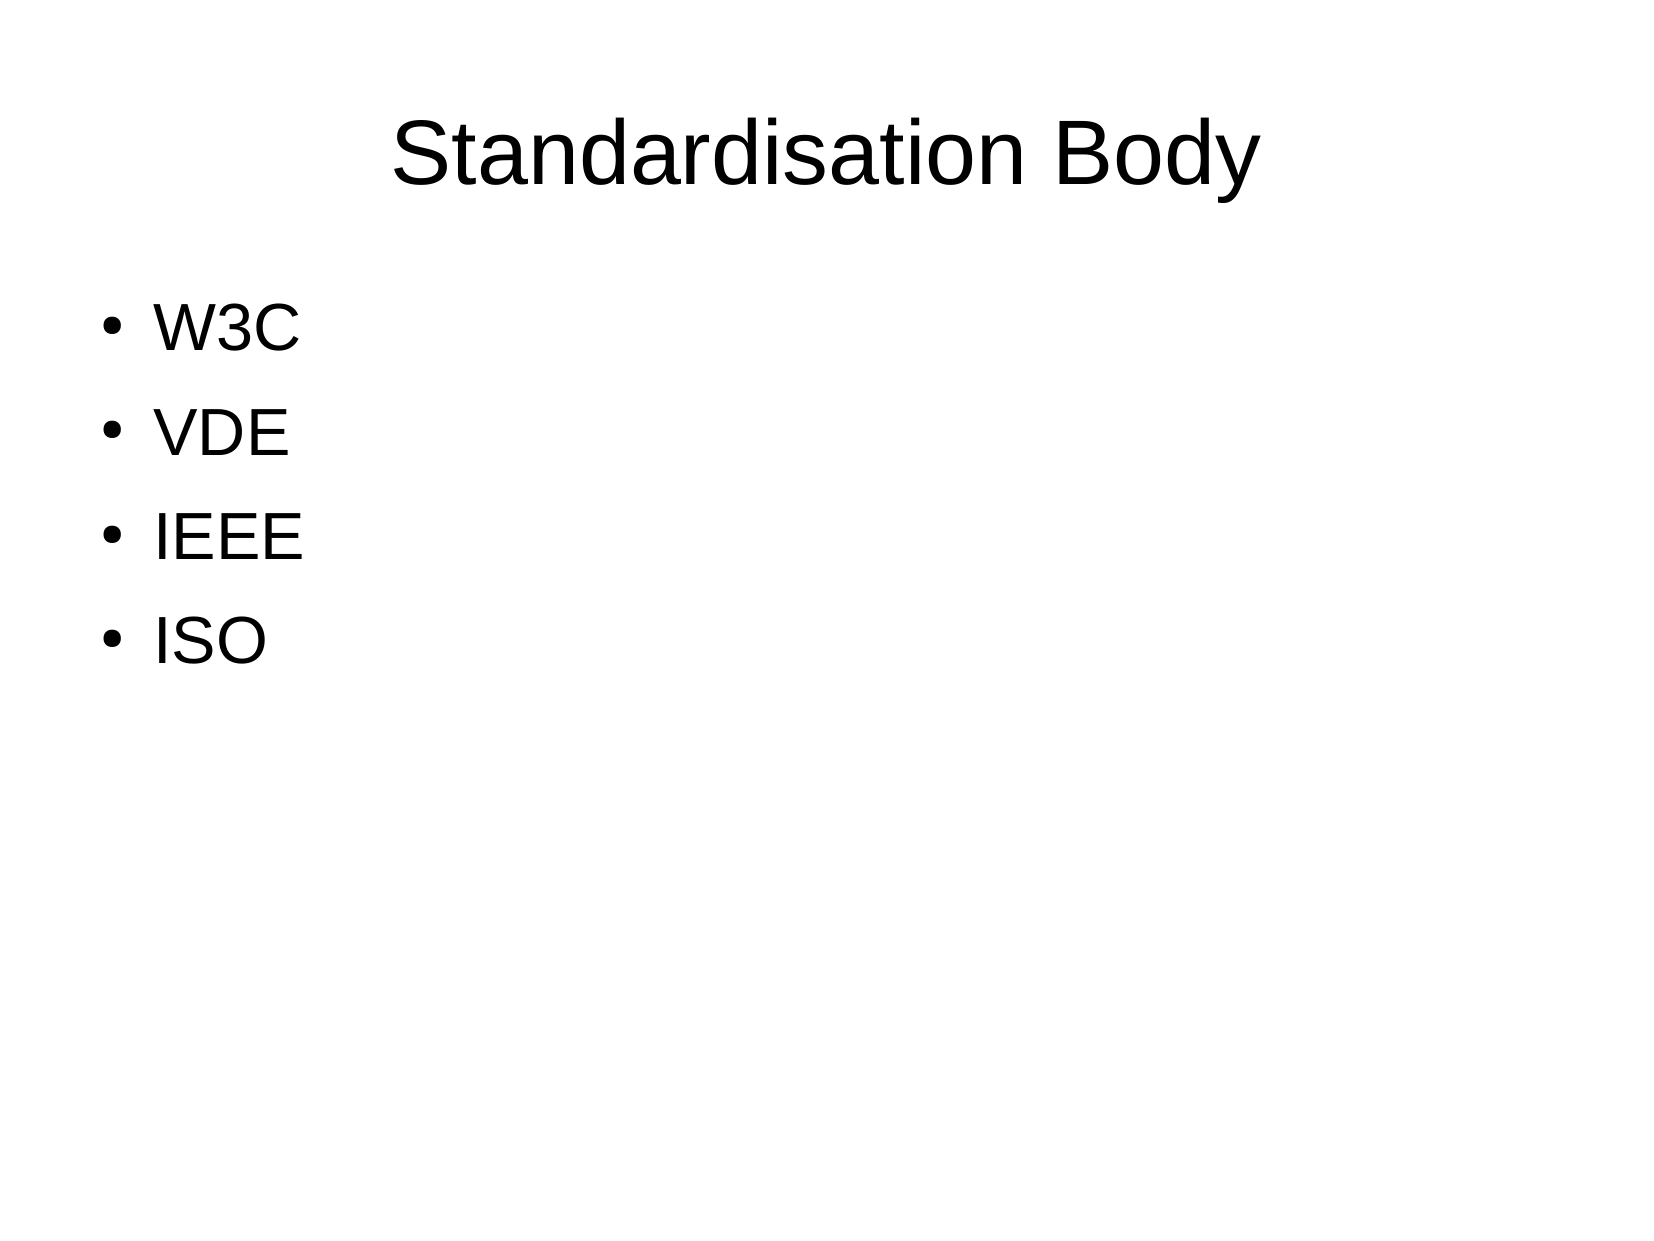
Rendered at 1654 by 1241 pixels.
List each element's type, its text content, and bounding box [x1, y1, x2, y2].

list W3C VDE IEEE ISO [82, 290, 1571, 1010]
title Standardisation Body [82, 49, 1571, 257]
